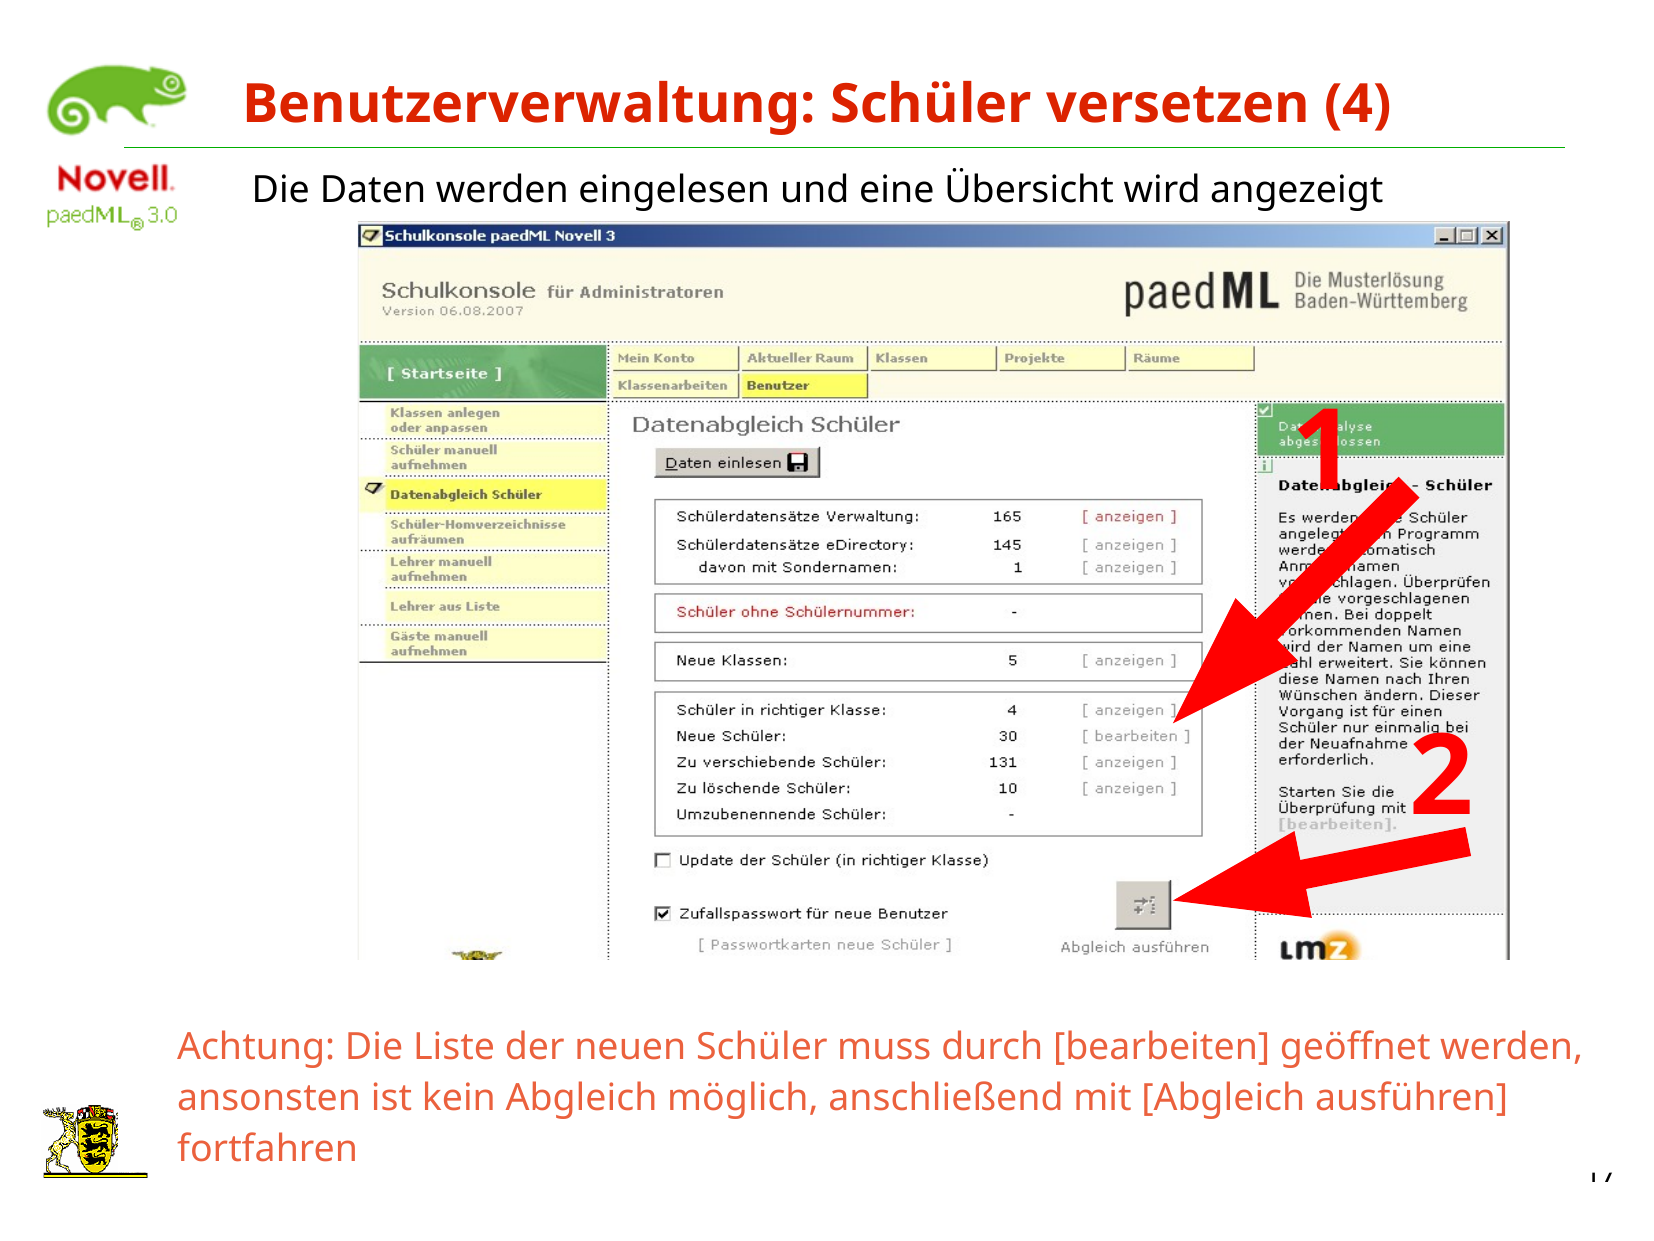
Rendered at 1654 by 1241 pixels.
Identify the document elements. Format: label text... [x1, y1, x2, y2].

picture [357, 221, 1510, 960]
list Die Daten werden eingelesen und eine Übersicht wird angezeigt [233, 162, 1563, 968]
picture [41, 1104, 148, 1180]
list 1 [1267, 369, 1416, 505]
list 2 [1385, 693, 1504, 830]
list Achtung: Die Liste der neuen Schüler muss durch [bearbeiten] geöffnet werden, ansonsten ist kein Abgleich möglich, anschließend mit [Abgleich ausführen] fortfahren [118, 968, 1625, 1105]
picture [29, 34, 199, 237]
title Benutzerverwaltung: Schüler versetzen (4) [242, 67, 1577, 136]
